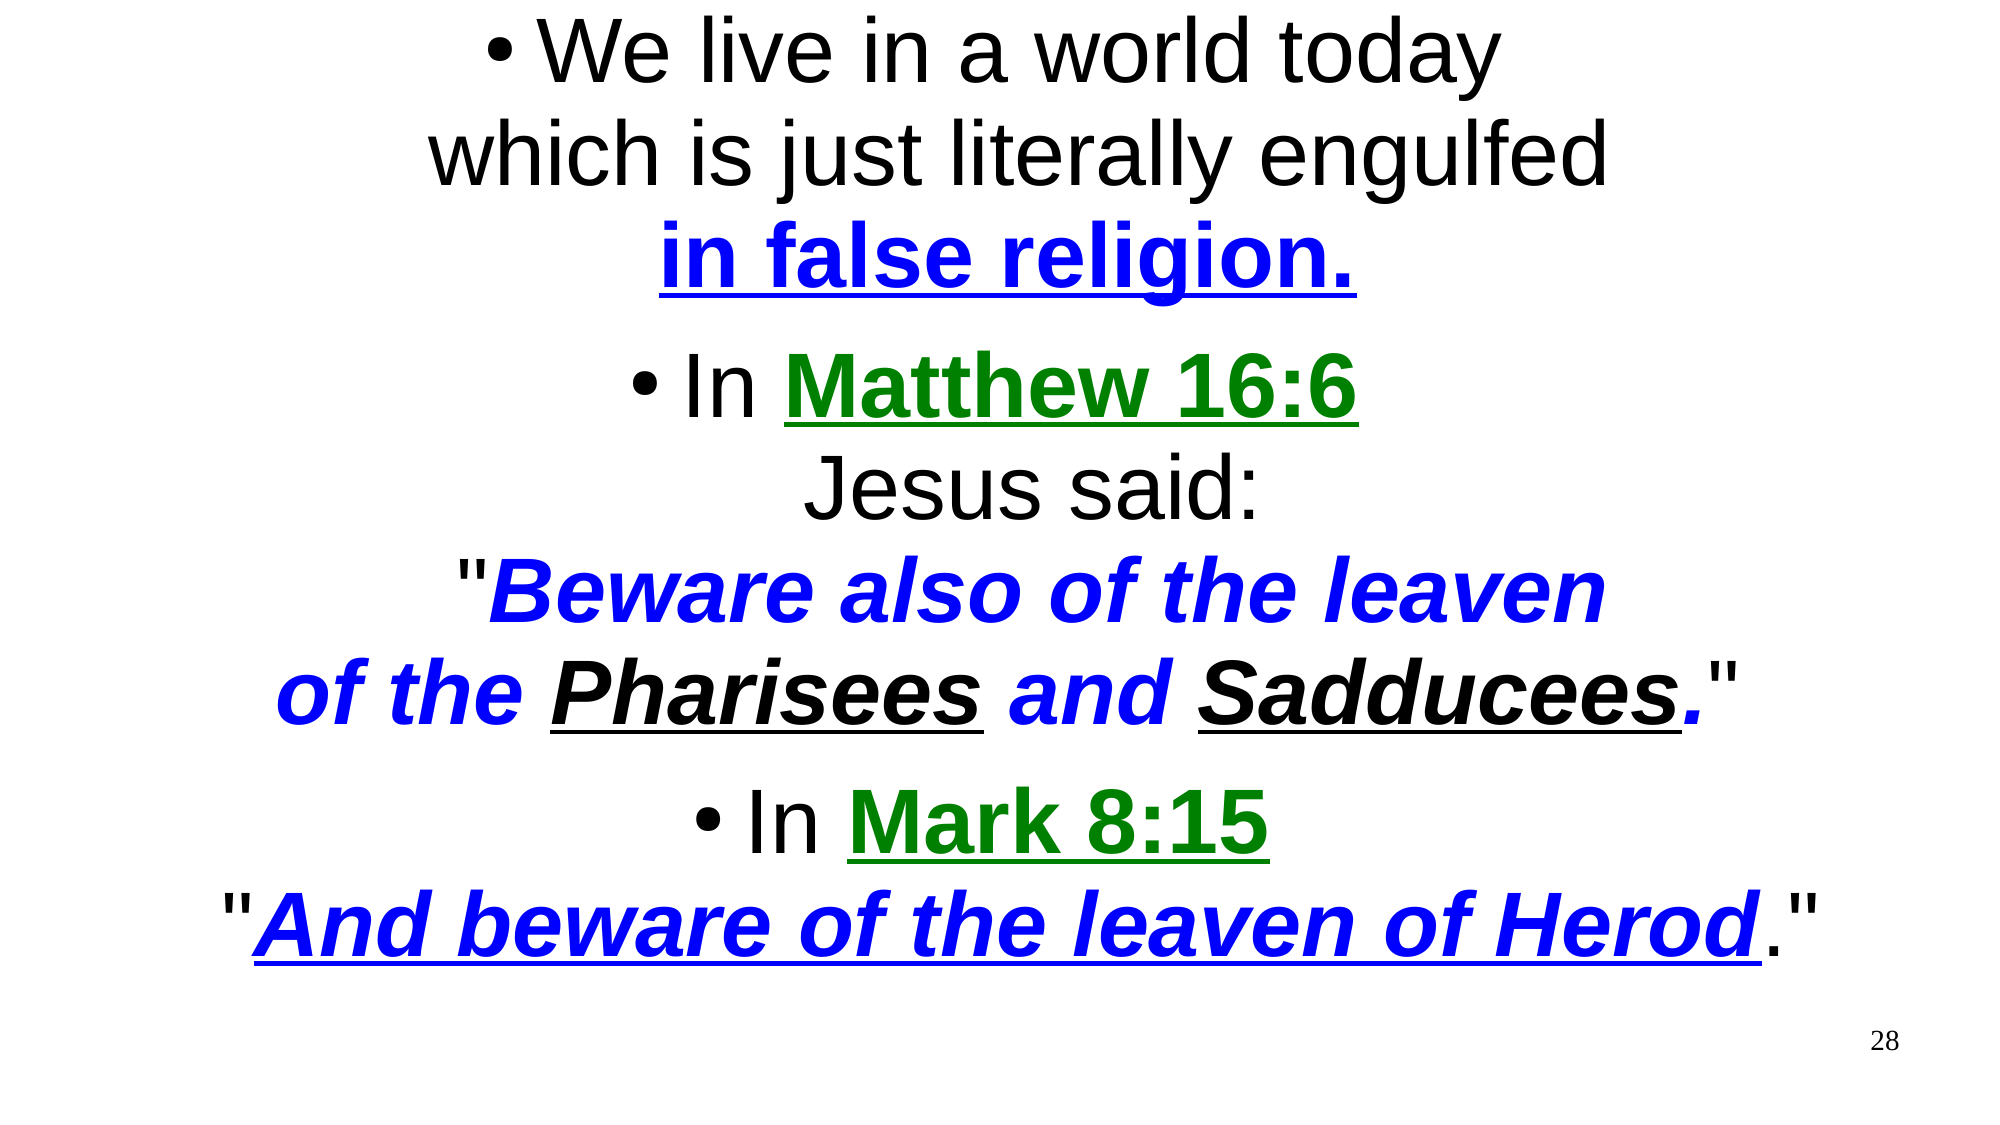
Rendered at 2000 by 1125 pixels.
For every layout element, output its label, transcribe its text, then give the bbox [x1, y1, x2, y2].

list We live in a world today which is just literally engulfed in false religion. In Matthew 16:6 Jesus said: "Beware also of the leaven of the Pharisees and Sadducees." In Mark 8:15 "And beware of the leaven of Herod." [0, 0, 1996, 1123]
